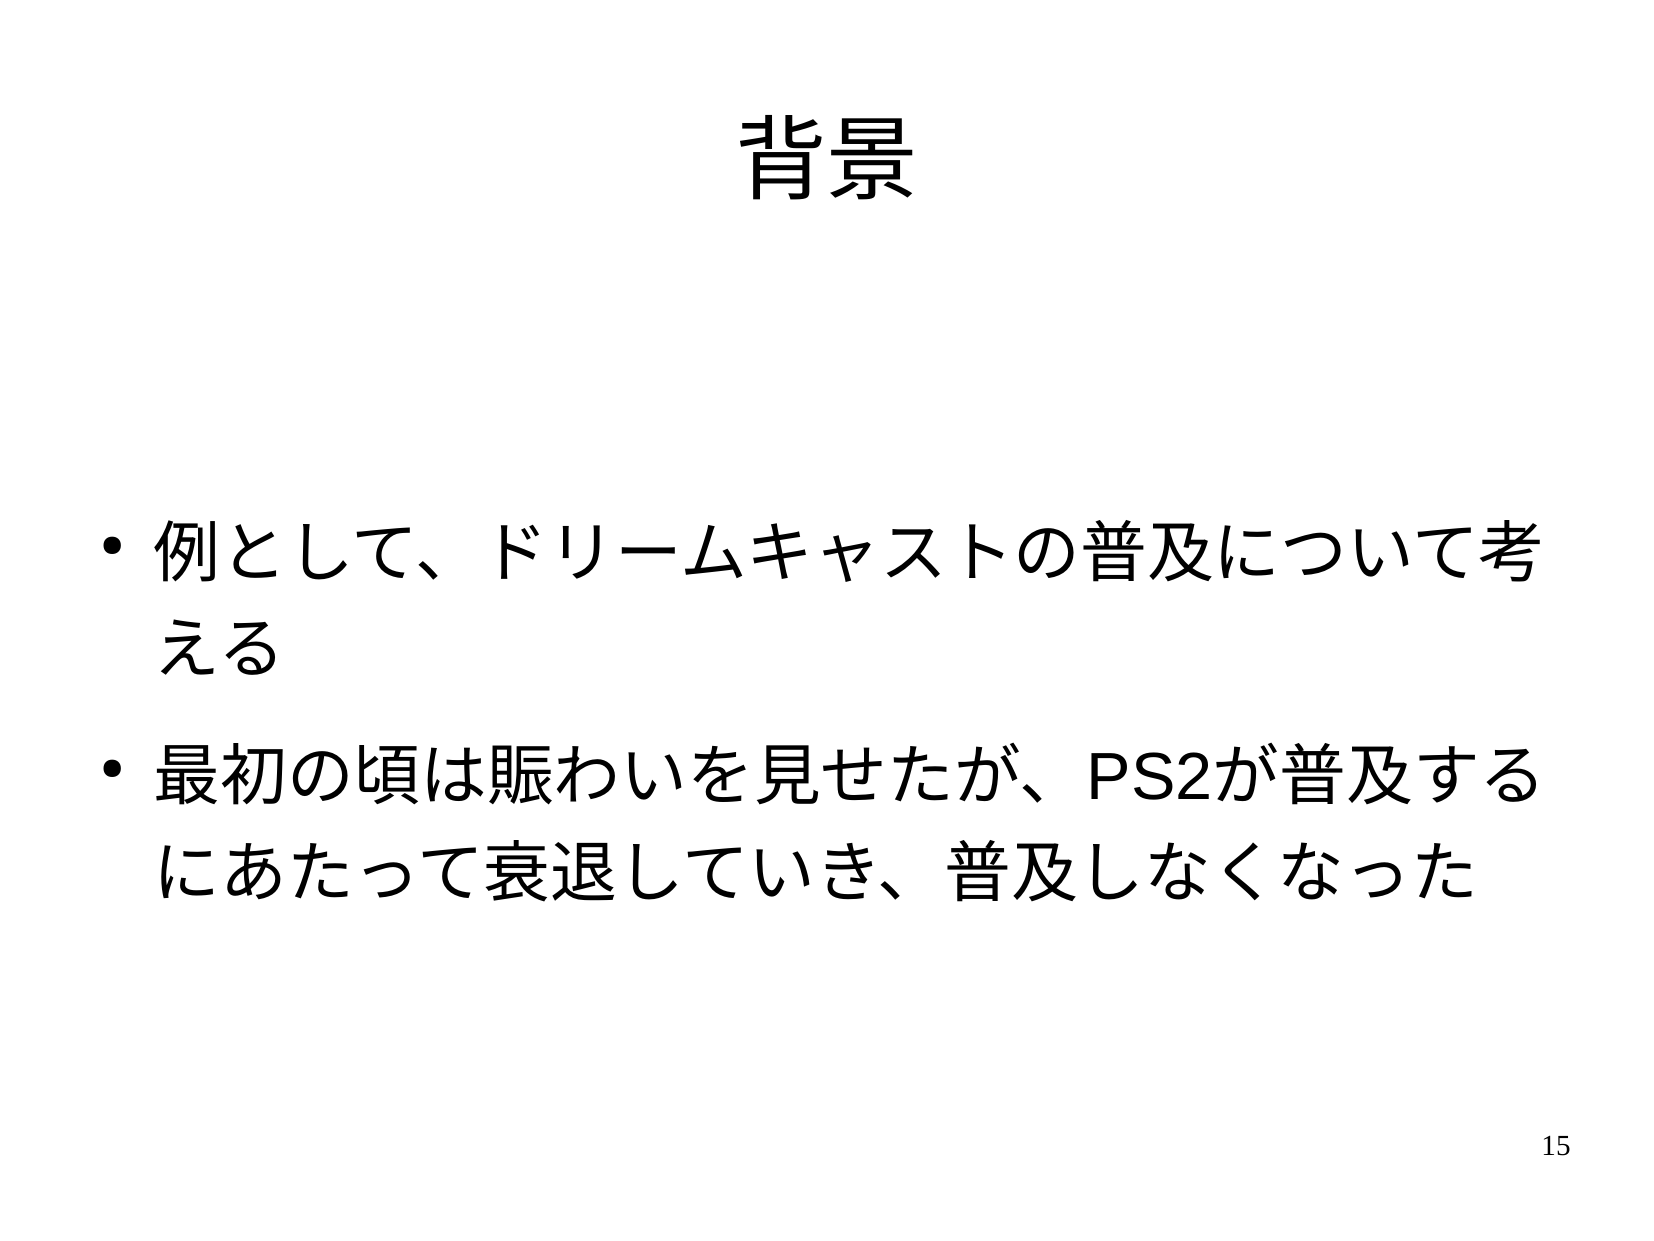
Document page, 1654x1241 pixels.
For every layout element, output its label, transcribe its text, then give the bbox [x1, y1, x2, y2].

title 背景 [82, 49, 1571, 257]
list 例として、ドリームキャストの普及について考える 最初の頃は賑わいを見せたが、PS2が普及するにあたって衰退していき、普及しなくなった [82, 290, 1571, 1109]
